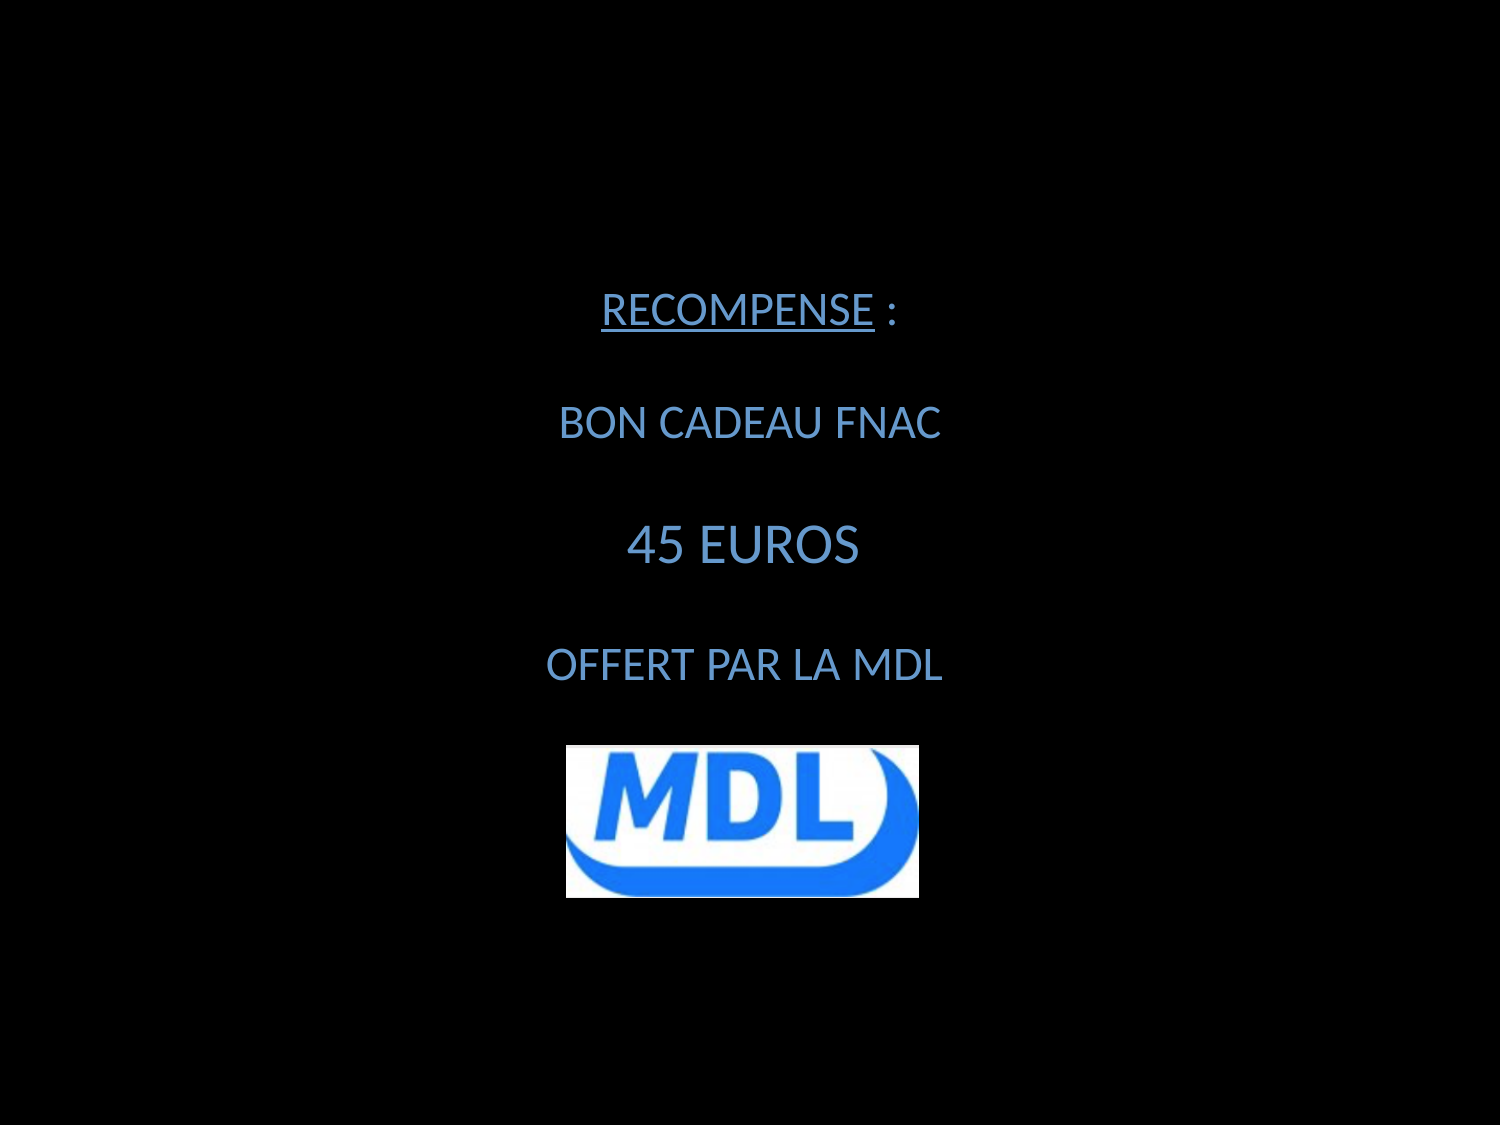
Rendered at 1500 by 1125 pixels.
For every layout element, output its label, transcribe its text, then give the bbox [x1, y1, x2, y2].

picture [566, 745, 919, 898]
list RECOMPENSE : BON CADEAU FNAC 45 EUROS OFFERT PAR LA MDL [75, 263, 1425, 916]
